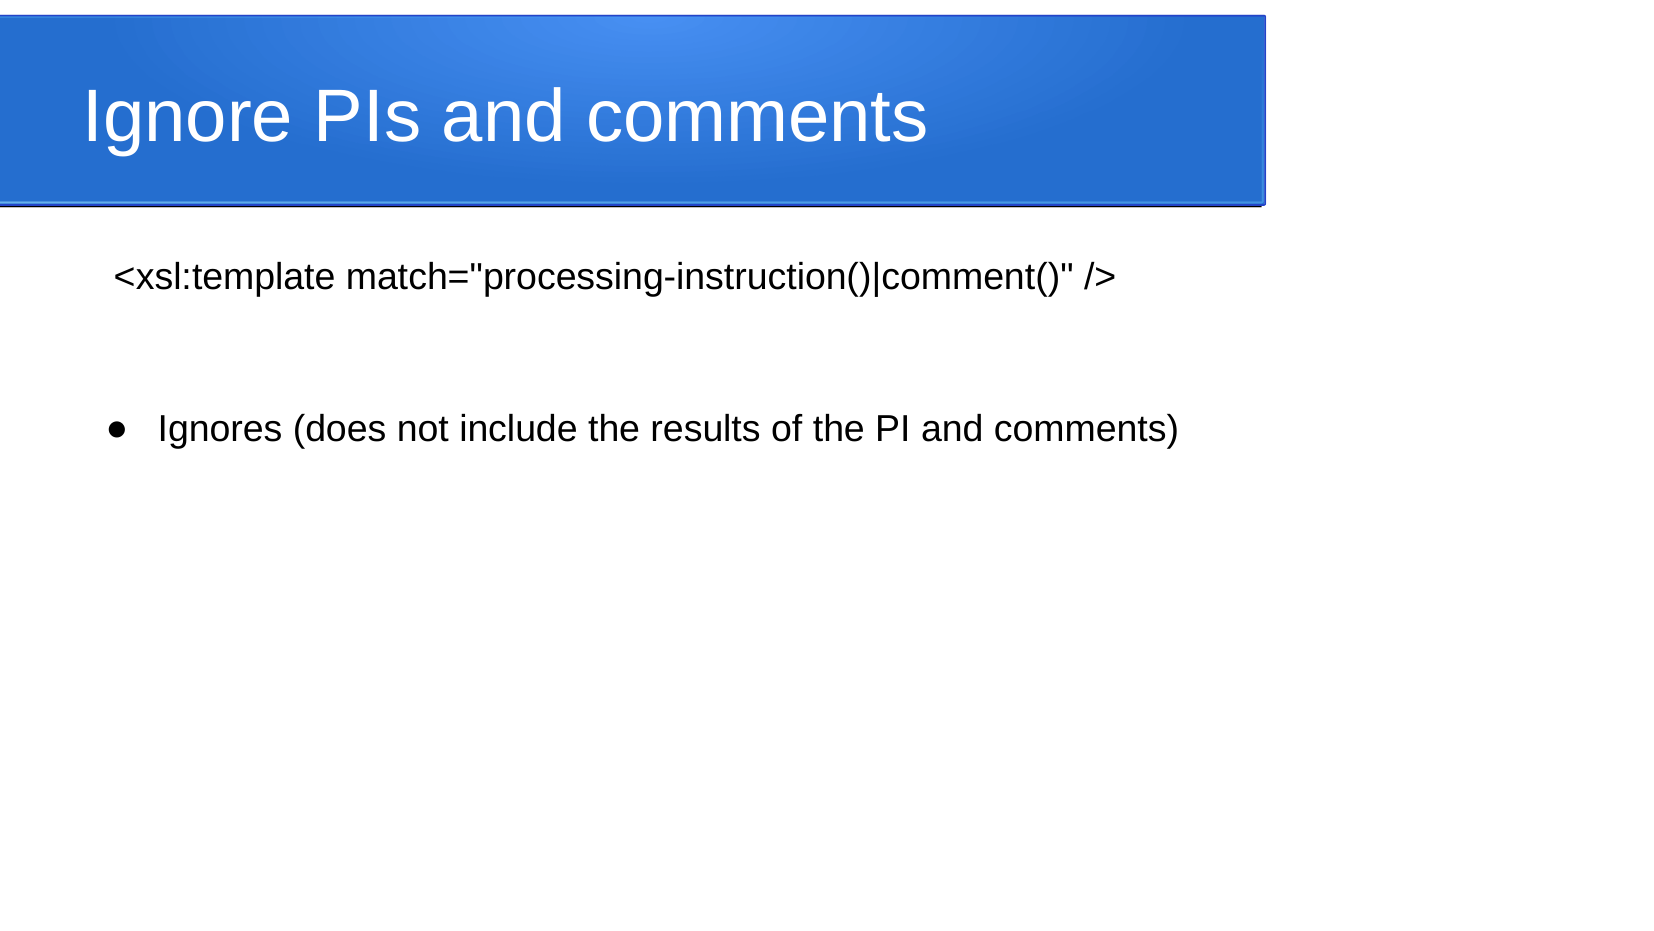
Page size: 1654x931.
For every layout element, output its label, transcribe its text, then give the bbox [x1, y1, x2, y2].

title Ignore PIs and comments [82, 35, 1235, 189]
picture [0, 13, 1269, 211]
list Ignores (does not include the results of the PI and comments) [82, 224, 1571, 764]
text_box <xsl:template match="processing-instruction()|comment()" /> [98, 237, 1315, 467]
